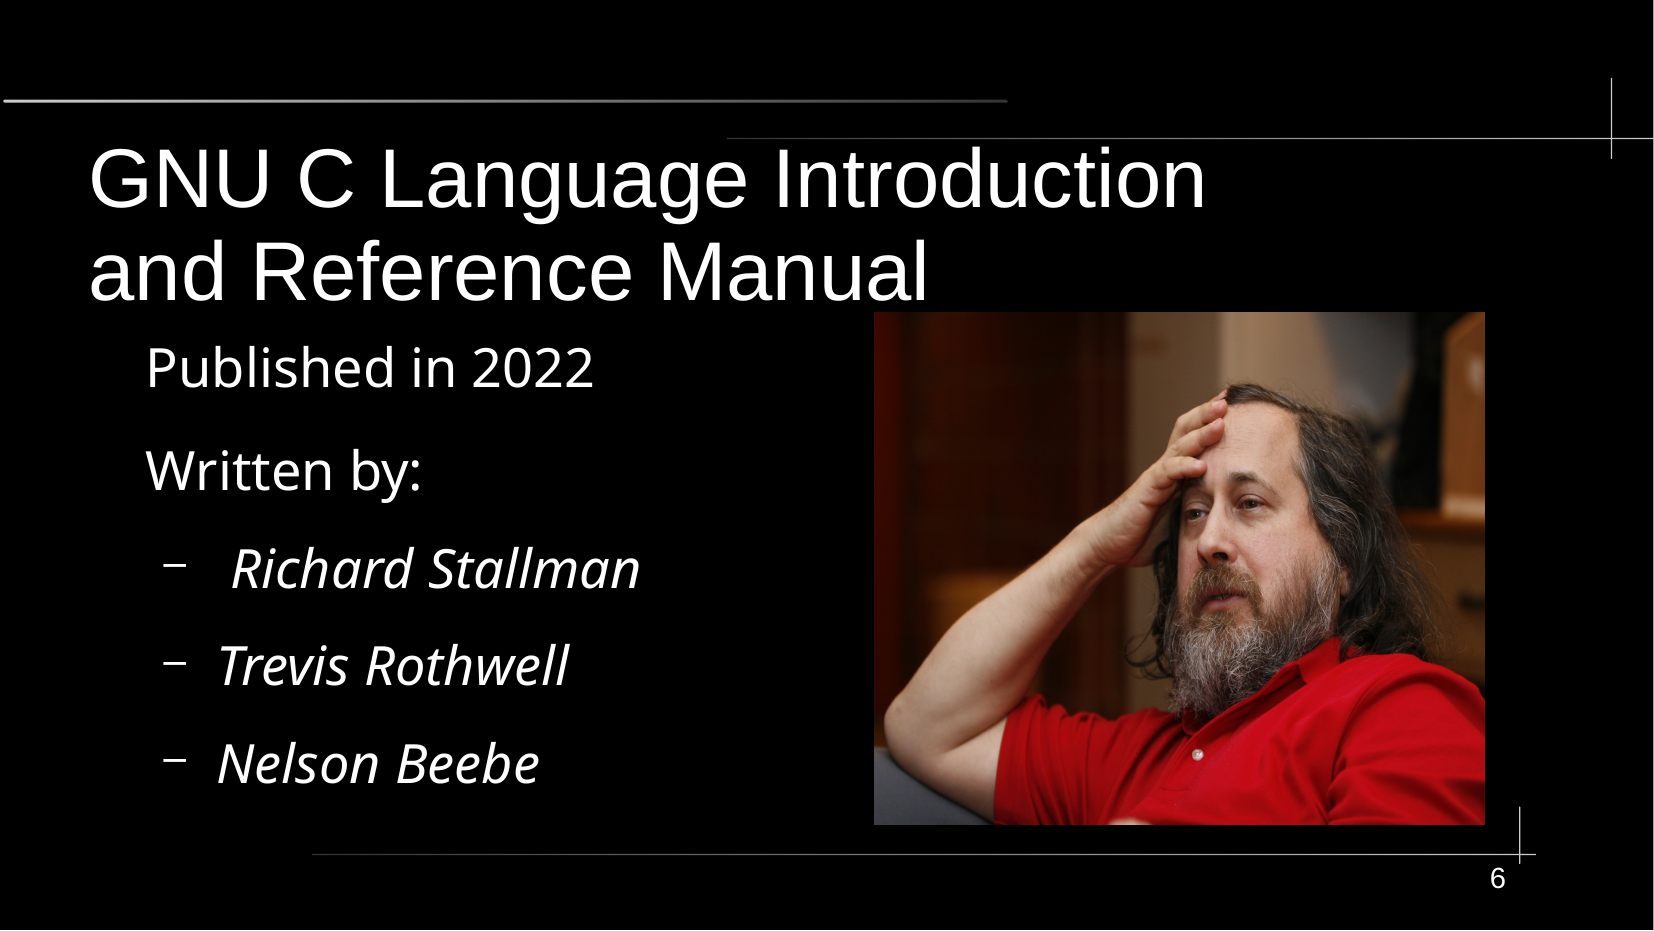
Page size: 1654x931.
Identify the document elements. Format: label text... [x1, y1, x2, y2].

picture [874, 312, 1485, 826]
title GNU C Language Introduction and Reference Manual [88, 127, 1351, 324]
list Published in 2022 Written by: Richard Stallman Trevis Rothwell Nelson Beebe [75, 328, 976, 869]
